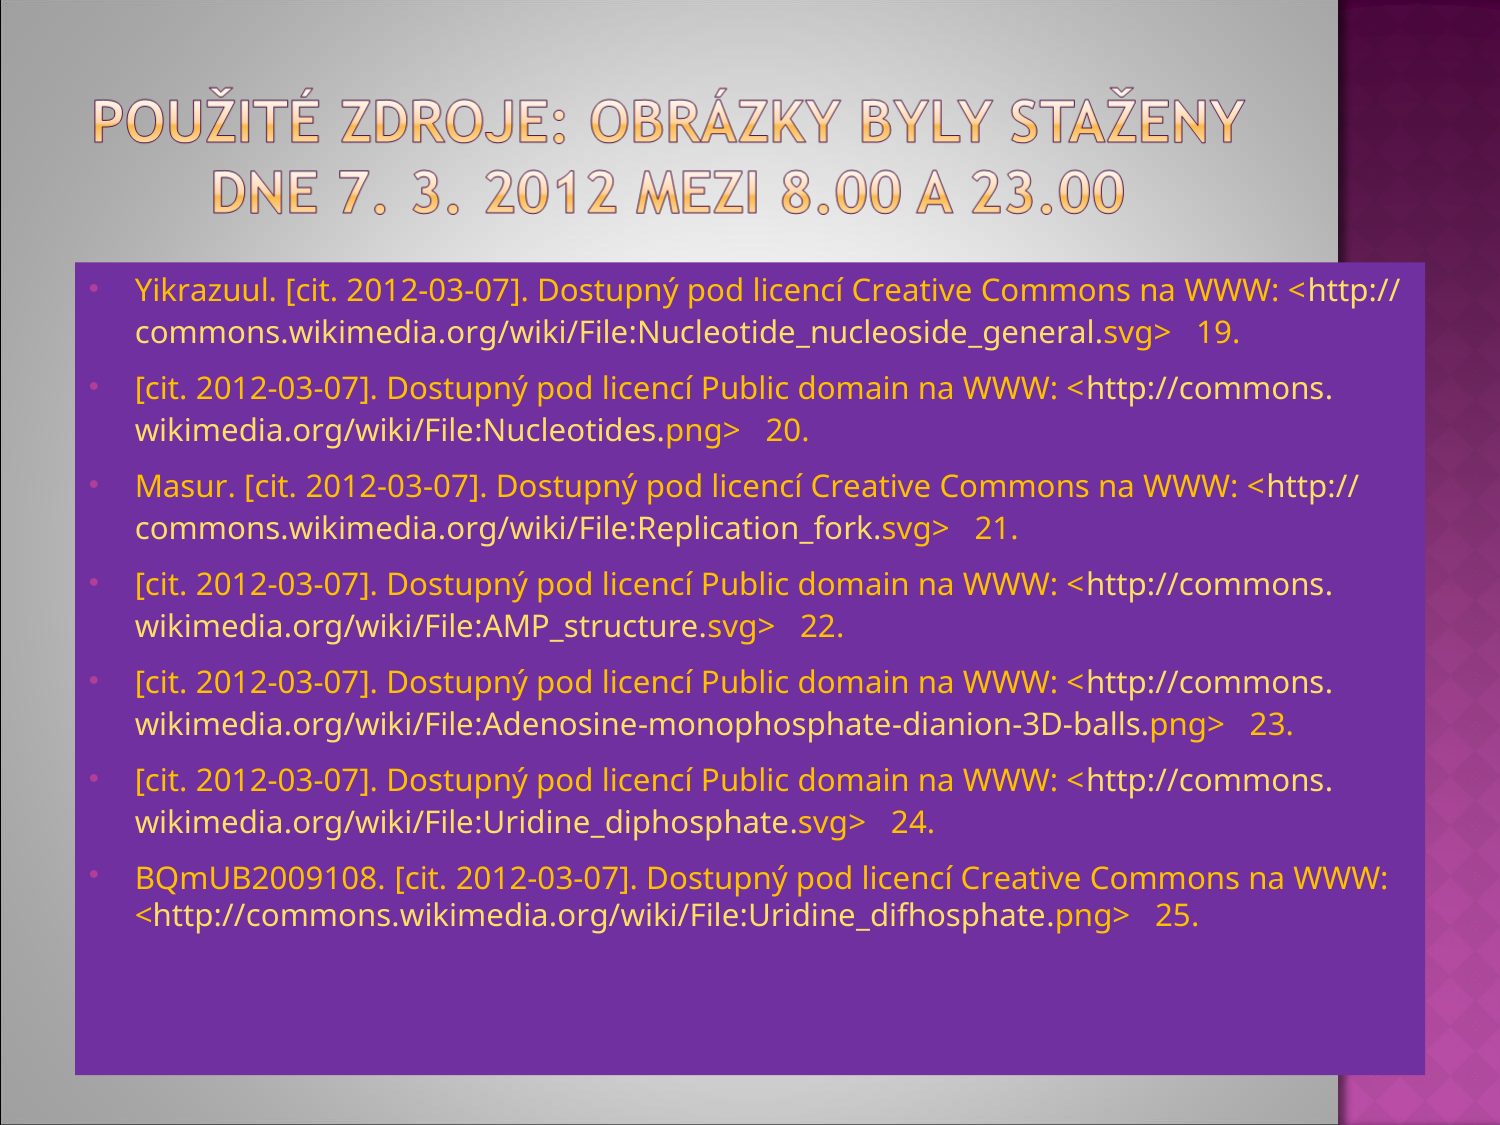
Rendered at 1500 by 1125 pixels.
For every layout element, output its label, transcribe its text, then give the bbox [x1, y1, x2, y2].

text_box [55, 36, 1300, 227]
list Yikrazuul. [cit. 2012-03-07]. Dostupný pod licencí Creative Commons na WWW: <http://commons.wikimedia.org/wiki/File:Nucleotide_nucleoside_general.svg> 19. [cit. 2012-03-07]. Dostupný pod licencí Public domain na WWW: <http://commons.wikimedia.org/wiki/File:Nucleotides.png> 20. Masur. [cit. 2012-03-07]. Dostupný pod licencí Creative Commons na WWW: <http://commons.wikimedia.org/wiki/File:Replication_fork.svg> 21. [cit. 2012-03-07]. Dostupný pod licencí Public domain na WWW: <http://commons.wikimedia.org/wiki/File:AMP_structure.svg> 22. [cit. 2012-03-07]. Dostupný pod licencí Public domain na WWW: <http://commons.wikimedia.org/wiki/File:Adenosine-monophosphate-dianion-3D-balls.png> 23. [cit. 2012-03-07]. Dostupný pod licencí Public domain na WWW: <http://commons.wikimedia.org/wiki/File:Uridine_diphosphate.svg> 24. BQmUB2009108. [cit. 2012-03-07]. Dostupný pod licencí Creative Commons na WWW: <http://commons.wikimedia.org/wiki/File:Uridine_difhosphate.png> 25. [75, 262, 1426, 1076]
picture [0, 0, 1500, 1125]
